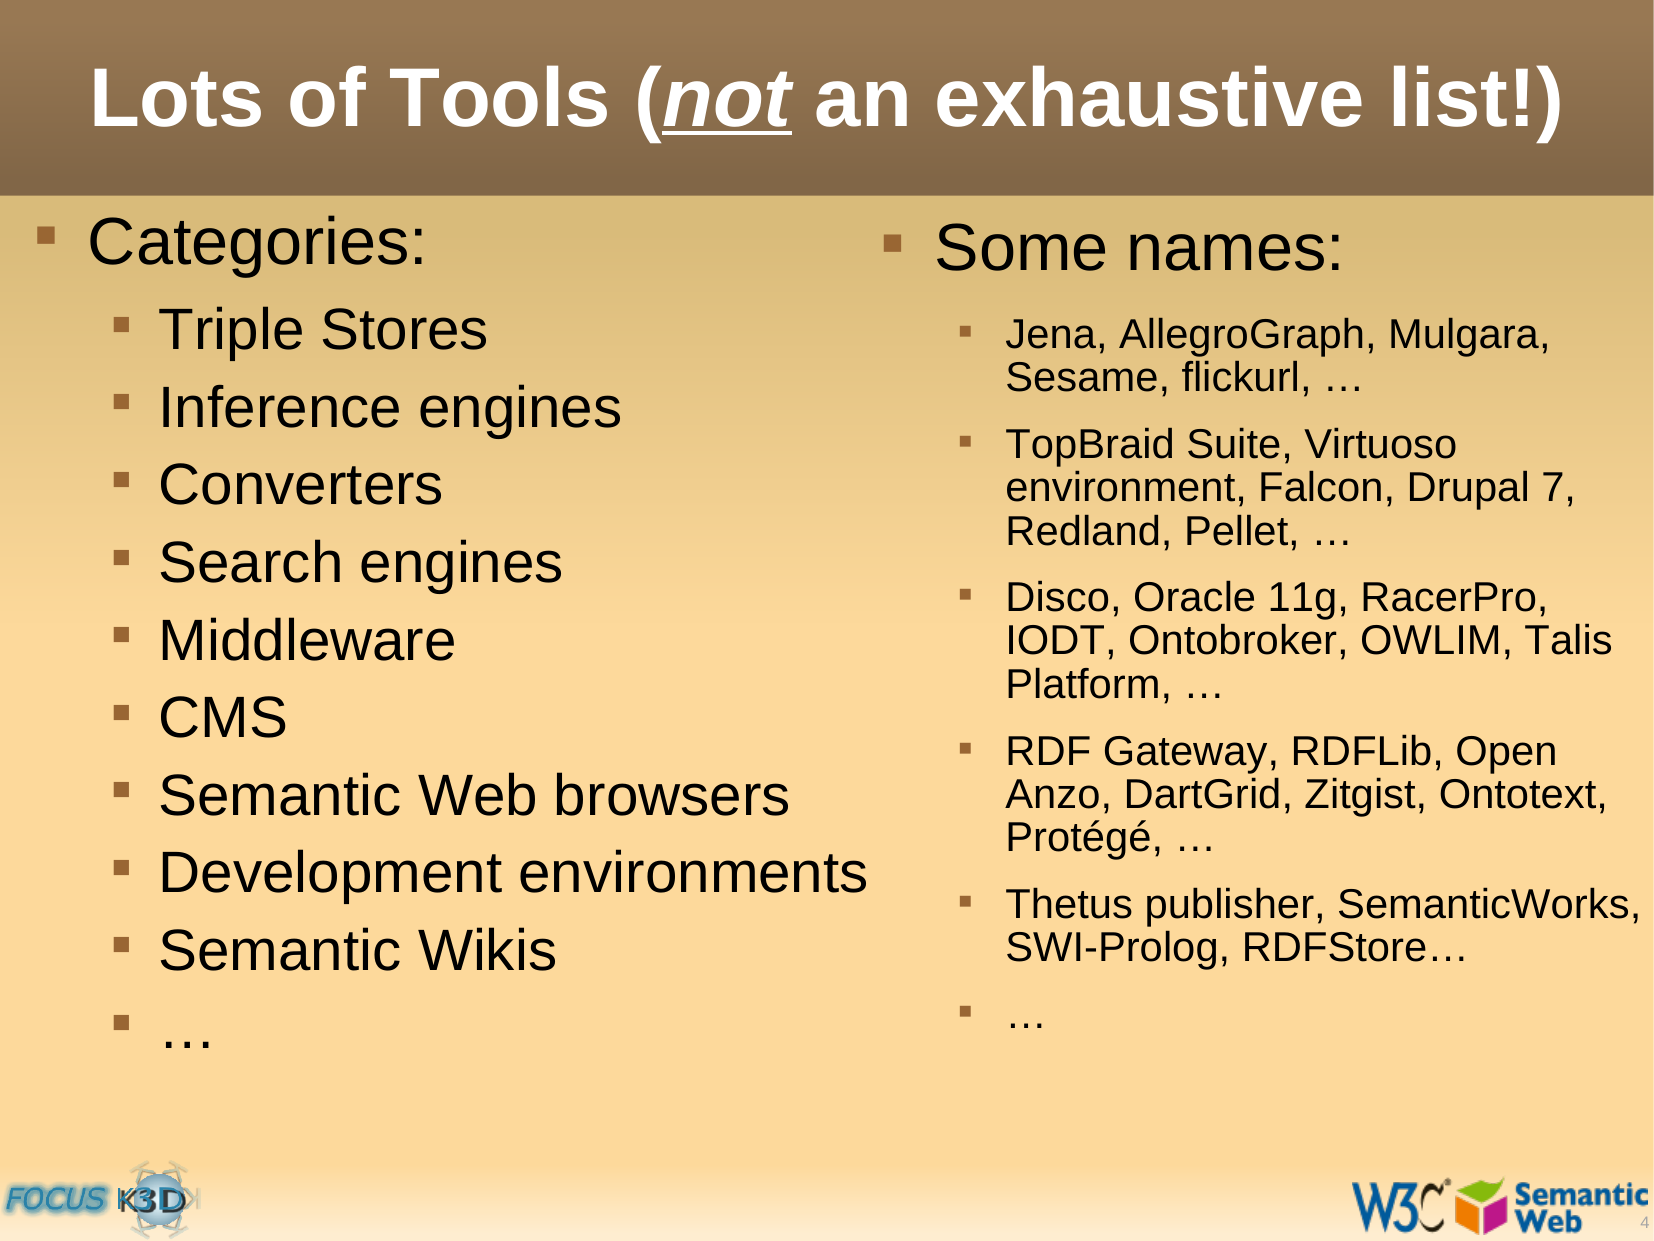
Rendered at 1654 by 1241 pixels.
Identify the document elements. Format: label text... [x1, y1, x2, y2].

picture [0, 196, 1654, 1241]
title Lots of Tools (not an exhaustive list!) [0, 0, 1654, 196]
list Categories: Triple Stores Inference engines Converters Search engines Middleware CMS Semantic Web browsers Development environments Semantic Wikis … [17, 210, 863, 1146]
list Some names: Jena, AllegroGraph, Mulgara, Sesame, flickurl, … TopBraid Suite, Virtuoso environment, Falcon, Drupal 7, Redland, Pellet, … Disco, Oracle 11g, RacerPro, IODT, Ontobroker, OWLIM, Talis Platform, … RDF Gateway, RDFLib, Open Anzo, DartGrid, Zitgist, Ontotext, Protégé, … Thetus publisher, SemanticWorks, SWI-Prolog, RDFStore… … [863, 210, 1642, 1182]
